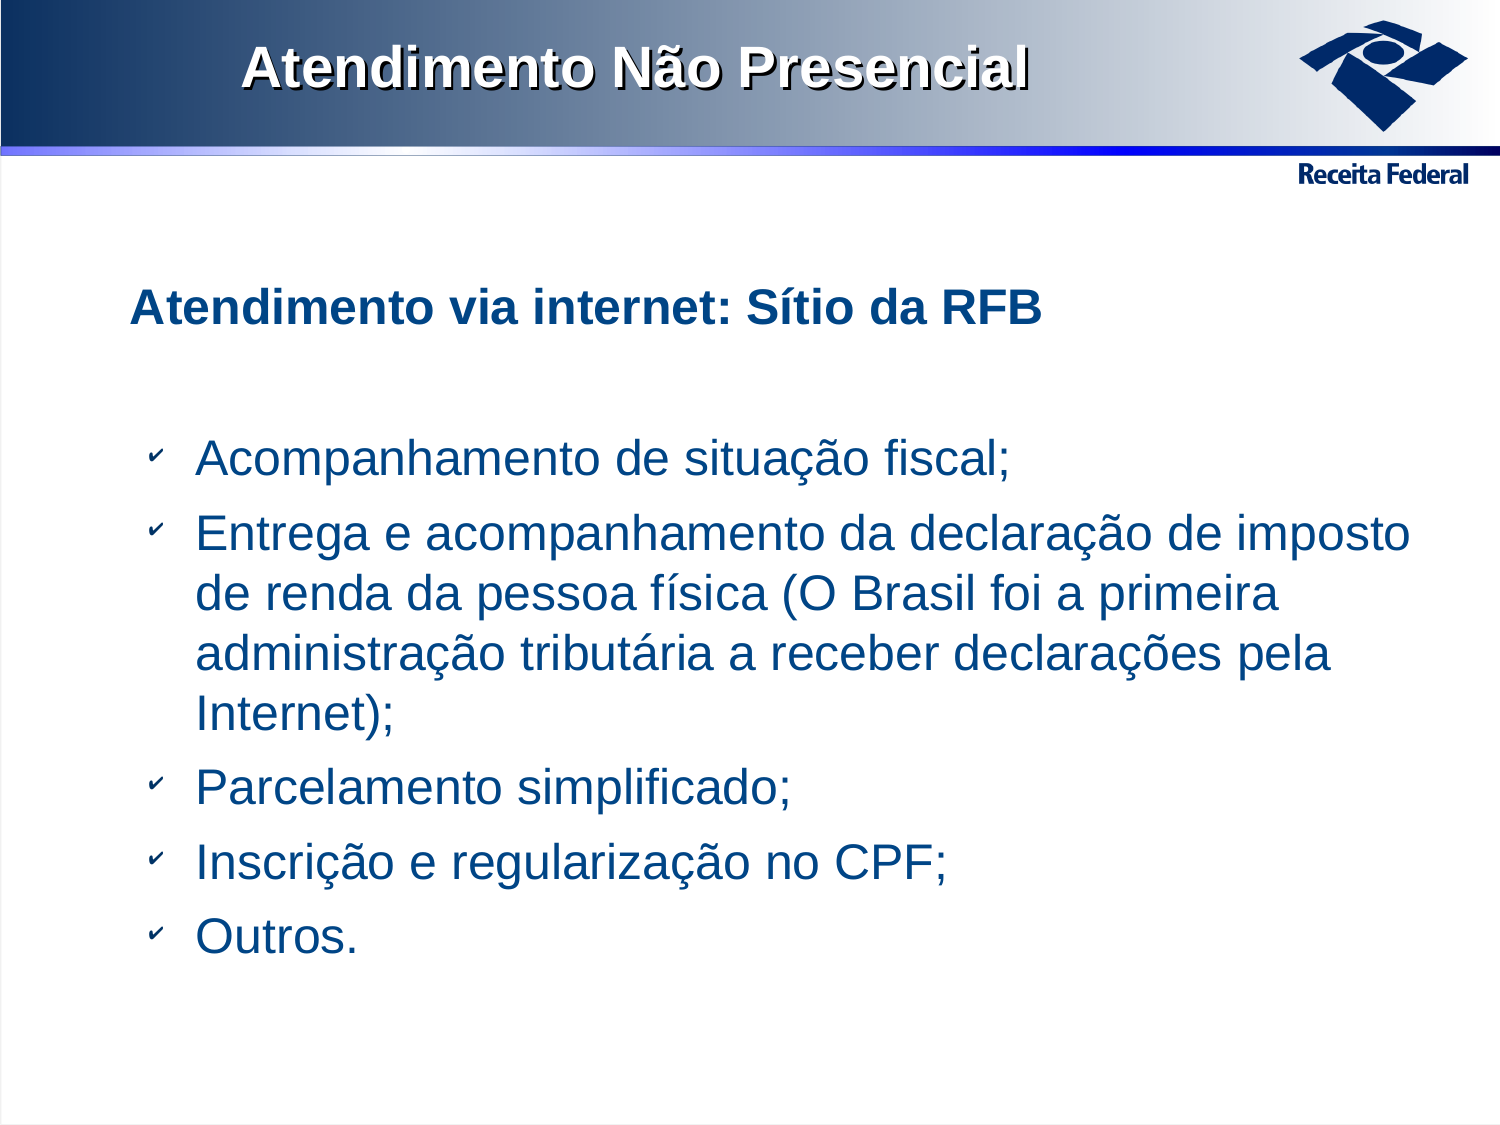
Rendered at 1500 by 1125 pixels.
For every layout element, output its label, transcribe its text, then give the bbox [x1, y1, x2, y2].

list Atendimento via internet: Sítio da RFB Acompanhamento de situação fiscal; Entrega e acompanhamento da declaração de imposto de renda da pessoa física (O Brasil foi a primeira administração tributária a receber declarações pela Internet); Parcelamento simplificado; Inscrição e regularização no CPF; Outros. [59, 266, 1447, 1004]
picture [0, 0, 1500, 1125]
title Atendimento Não Presencial [0, 0, 1329, 158]
